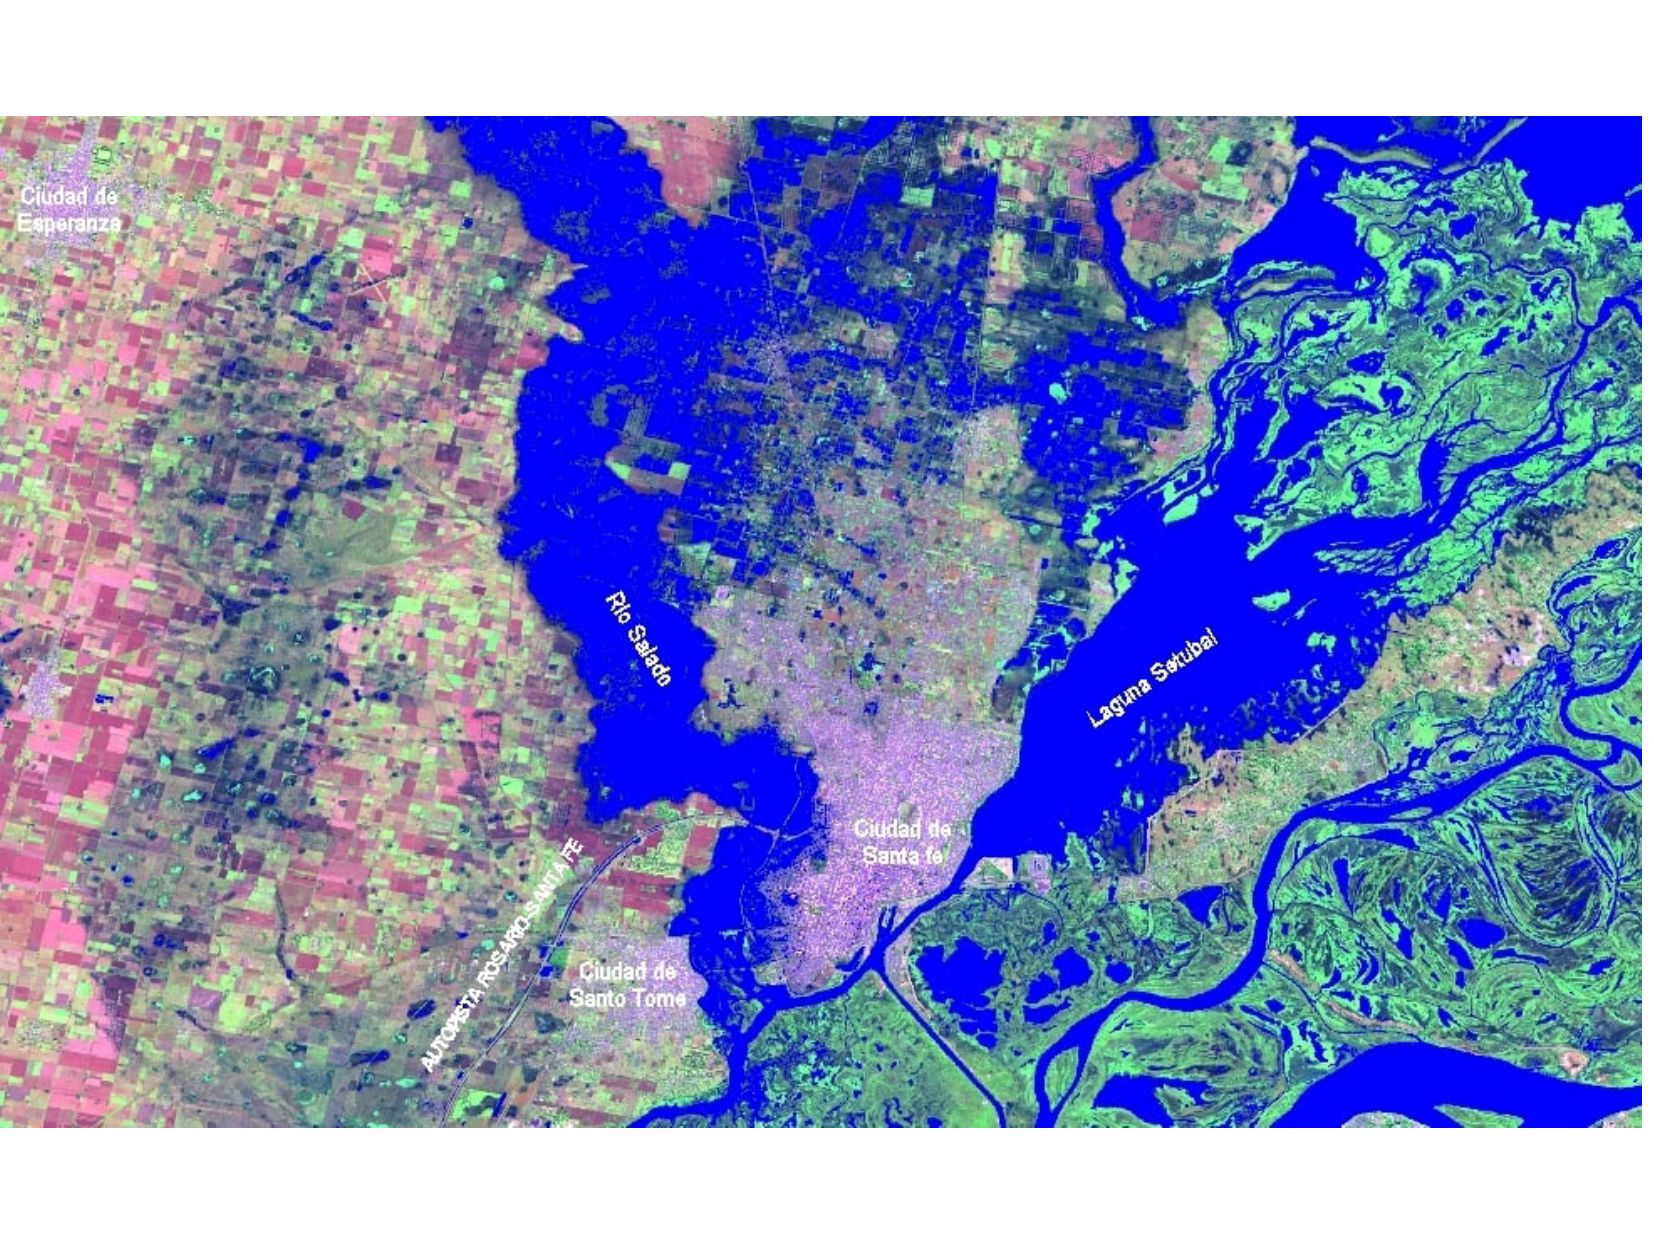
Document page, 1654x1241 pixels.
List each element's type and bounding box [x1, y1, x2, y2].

picture [0, 116, 1642, 1128]
